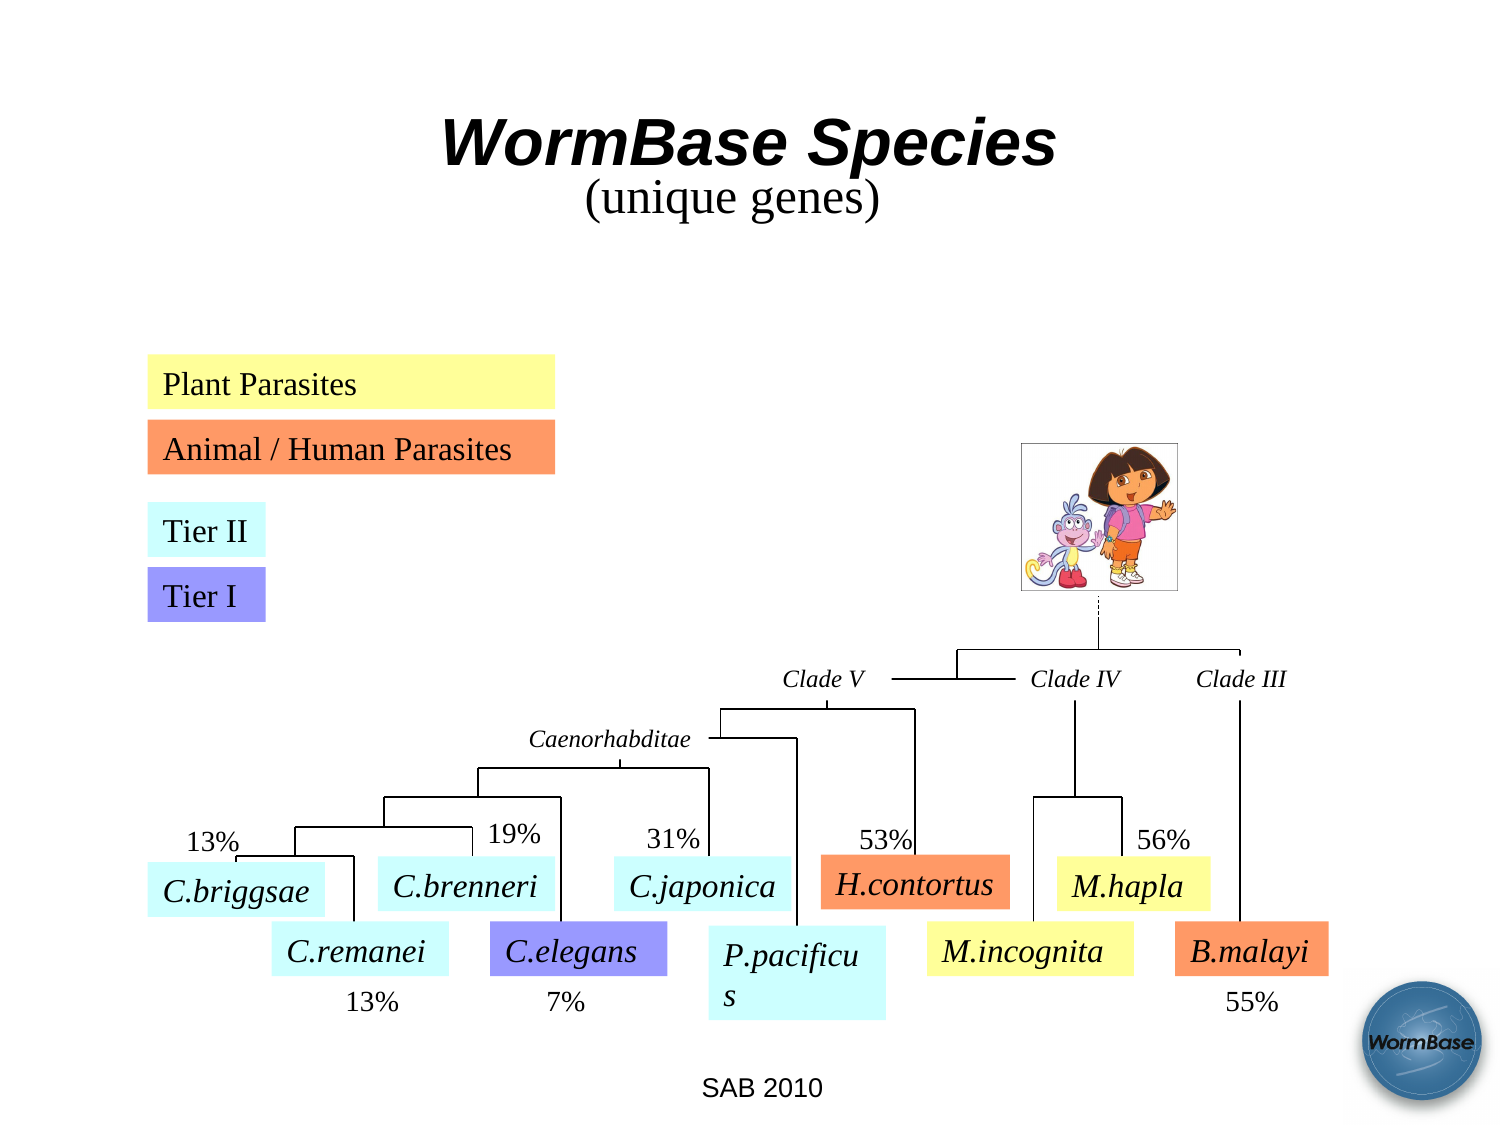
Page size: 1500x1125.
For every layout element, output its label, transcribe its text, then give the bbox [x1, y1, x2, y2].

text_box Tier I [147, 567, 266, 622]
text_box B.malayi [1175, 921, 1329, 977]
text_box Plant Parasites [147, 354, 556, 410]
text_box M.hapla [1057, 856, 1211, 912]
text_box H.contortus [820, 854, 1010, 910]
text_box Tier II [147, 502, 266, 557]
text_box C.brenneri [377, 856, 556, 912]
text_box 53% [844, 812, 934, 863]
picture [1343, 968, 1500, 1125]
text_box Clade IV [1015, 655, 1140, 701]
text_box Caenorhabditae [513, 714, 709, 760]
text_box C.japonica [614, 856, 792, 912]
text_box 7% [531, 974, 621, 1025]
text_box C.elegans [490, 921, 668, 977]
text_box 56% [1122, 812, 1211, 863]
title WormBase Species [75, 37, 1425, 241]
text_box 55% [1210, 974, 1300, 1025]
text_box 19% [472, 806, 562, 857]
picture [1021, 443, 1178, 591]
text_box C.remanei [271, 921, 449, 977]
text_box C.briggsae [147, 862, 325, 917]
text_box Animal / Human Parasites [147, 419, 556, 475]
text_box P.pacificus [708, 925, 886, 981]
text_box 31% [631, 812, 721, 863]
text_box 13% [330, 974, 420, 1025]
text_box M.incognita [927, 921, 1134, 977]
text_box (unique genes) [566, 153, 899, 235]
text_box Clade III [1181, 655, 1306, 701]
text_box 13% [171, 814, 260, 865]
text_box Clade V [767, 655, 892, 701]
